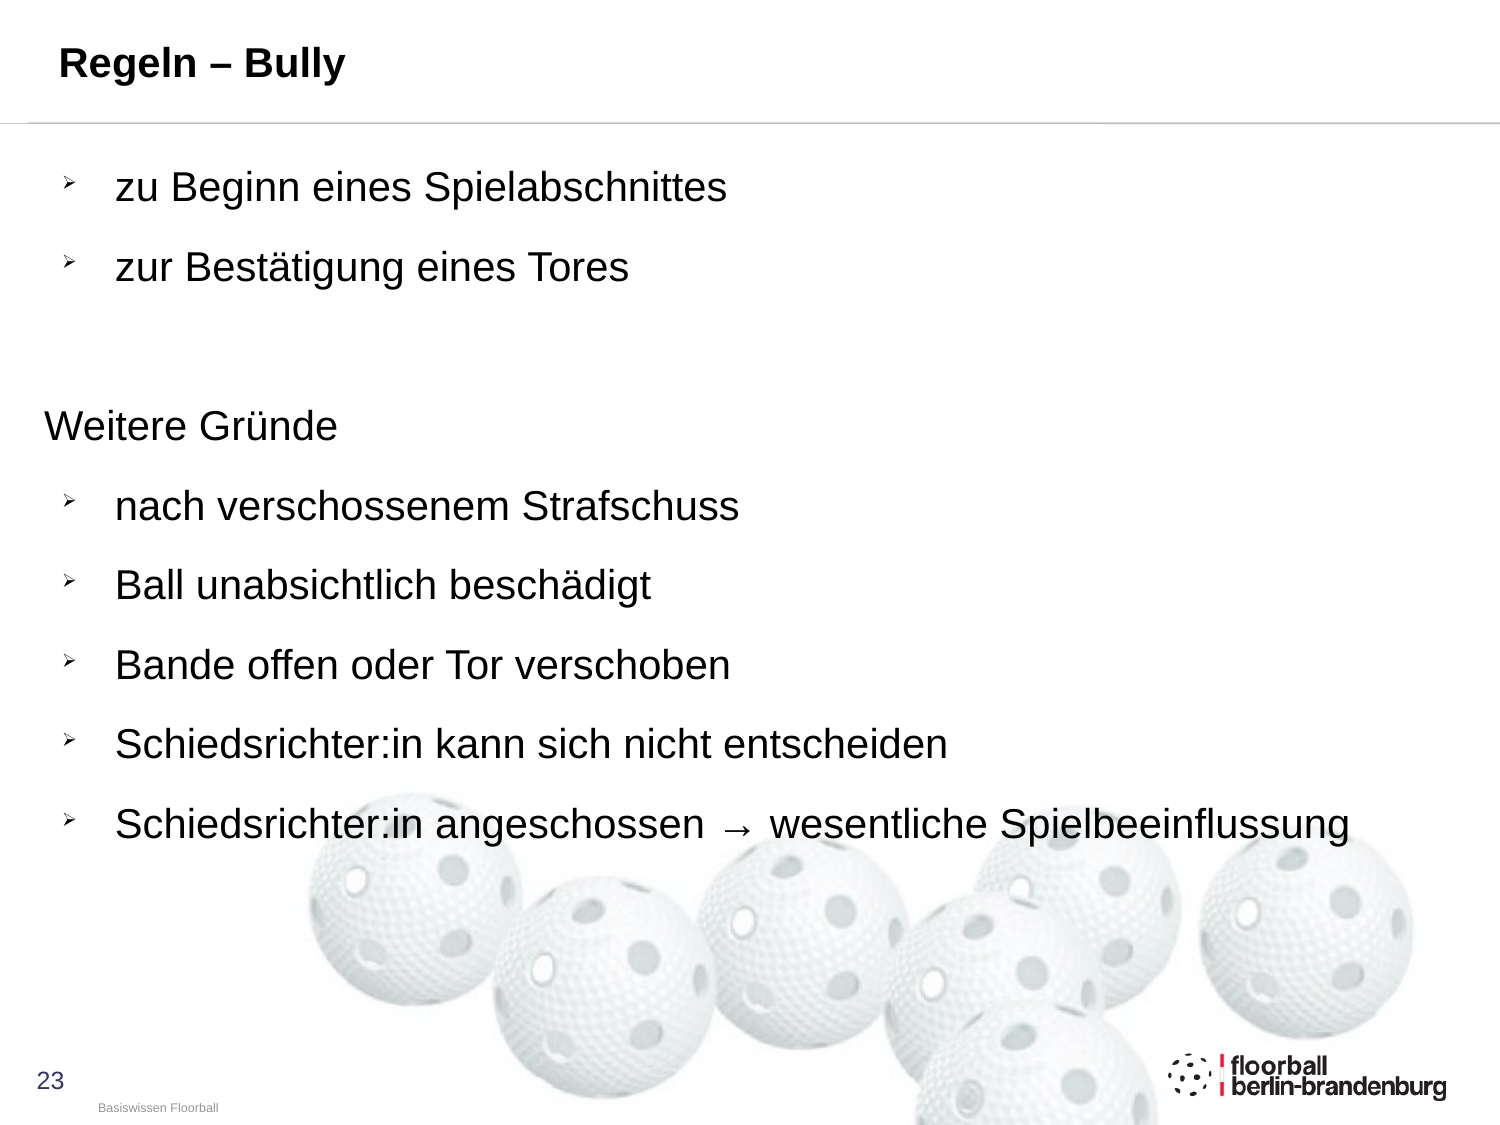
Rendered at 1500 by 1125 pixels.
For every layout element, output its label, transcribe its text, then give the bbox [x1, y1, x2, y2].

picture [242, 355, 1483, 1125]
text_box Regeln – Bully [43, 28, 1466, 94]
text_box zu Beginn eines Spielabschnittes zur Bestätigung eines Tores Weitere Gründe nach verschossenem Strafschuss Ball unabsichtlich beschädigt Bande offen oder Tor verschoben Schiedsrichter:in kann sich nicht entscheiden Schiedsrichter:in angeschossen → wesentliche Spielbeeinflussung [29, 152, 1466, 1013]
